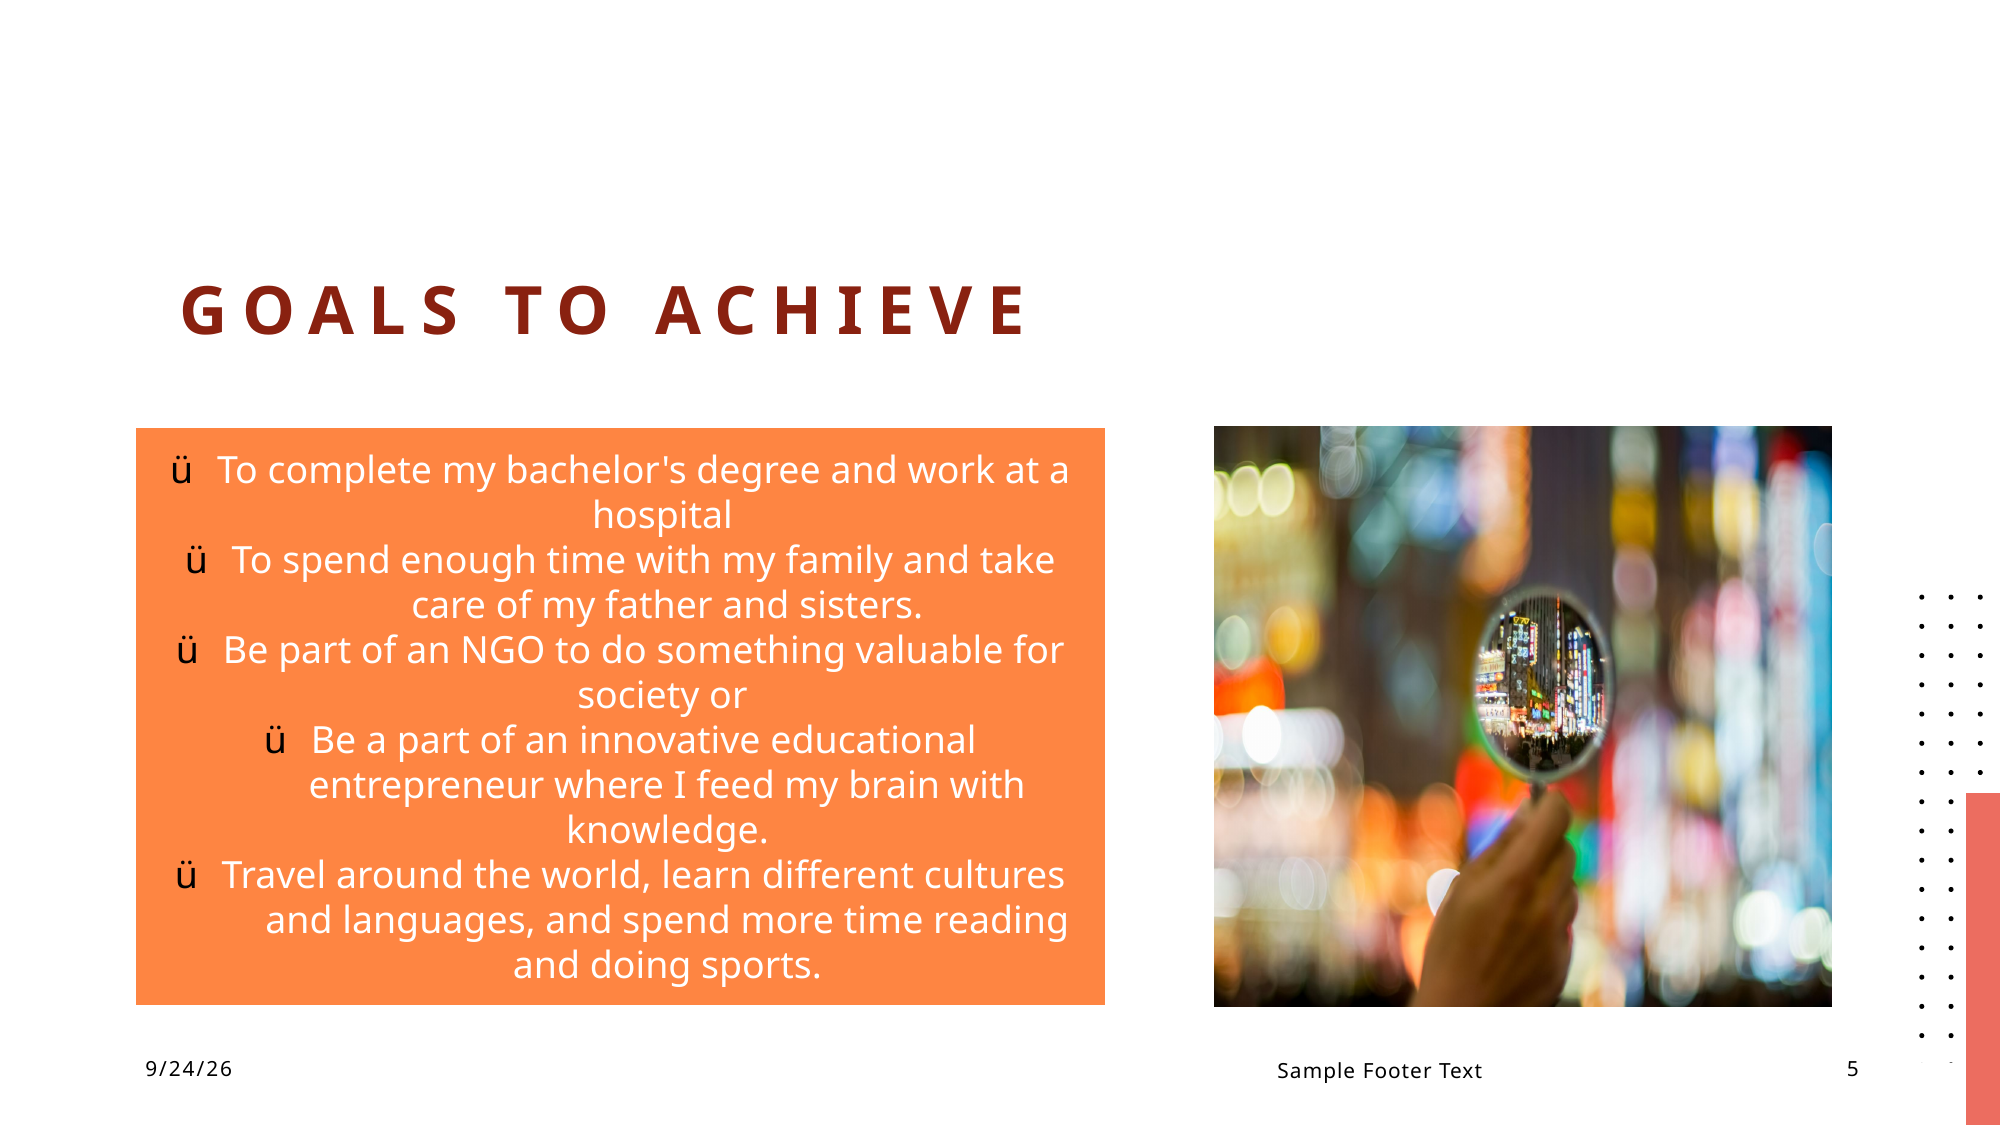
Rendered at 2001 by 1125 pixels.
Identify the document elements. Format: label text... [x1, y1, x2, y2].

picture [1214, 426, 1832, 1007]
text_box To complete my bachelor's degree and work at a hospital To spend enough time with my family and take care of my father and sisters. Be part of an NGO to do something valuable for society or Be a part of an innovative educational entrepreneur where I feed my brain with knowledge. Travel around the world, learn different cultures and languages, and spend more time reading and doing sports. [134, 426, 1107, 1006]
title Goals to Achieve [134, 91, 1182, 356]
text_box 3/31/2023 [130, 1040, 581, 1101]
text_box Sample Footer Text [1262, 1040, 1831, 1101]
text_box 5 [1831, 1040, 1919, 1101]
